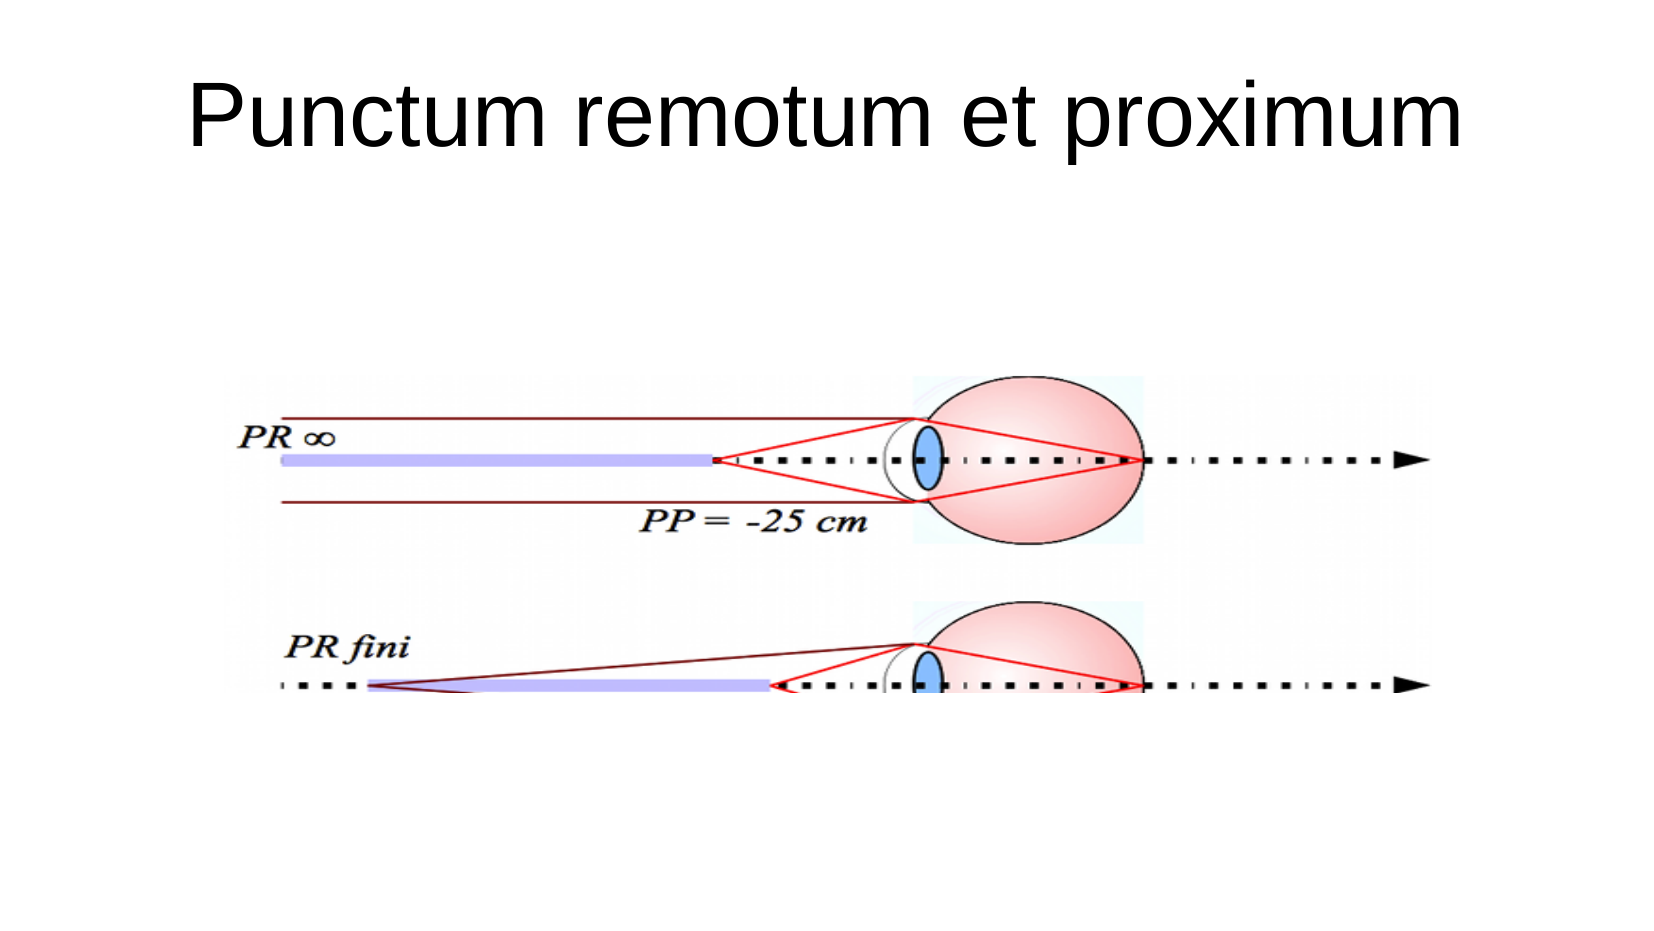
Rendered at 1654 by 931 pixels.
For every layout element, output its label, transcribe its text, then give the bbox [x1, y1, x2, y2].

picture [224, 342, 1432, 693]
title Punctum remotum et proximum [82, 37, 1571, 193]
